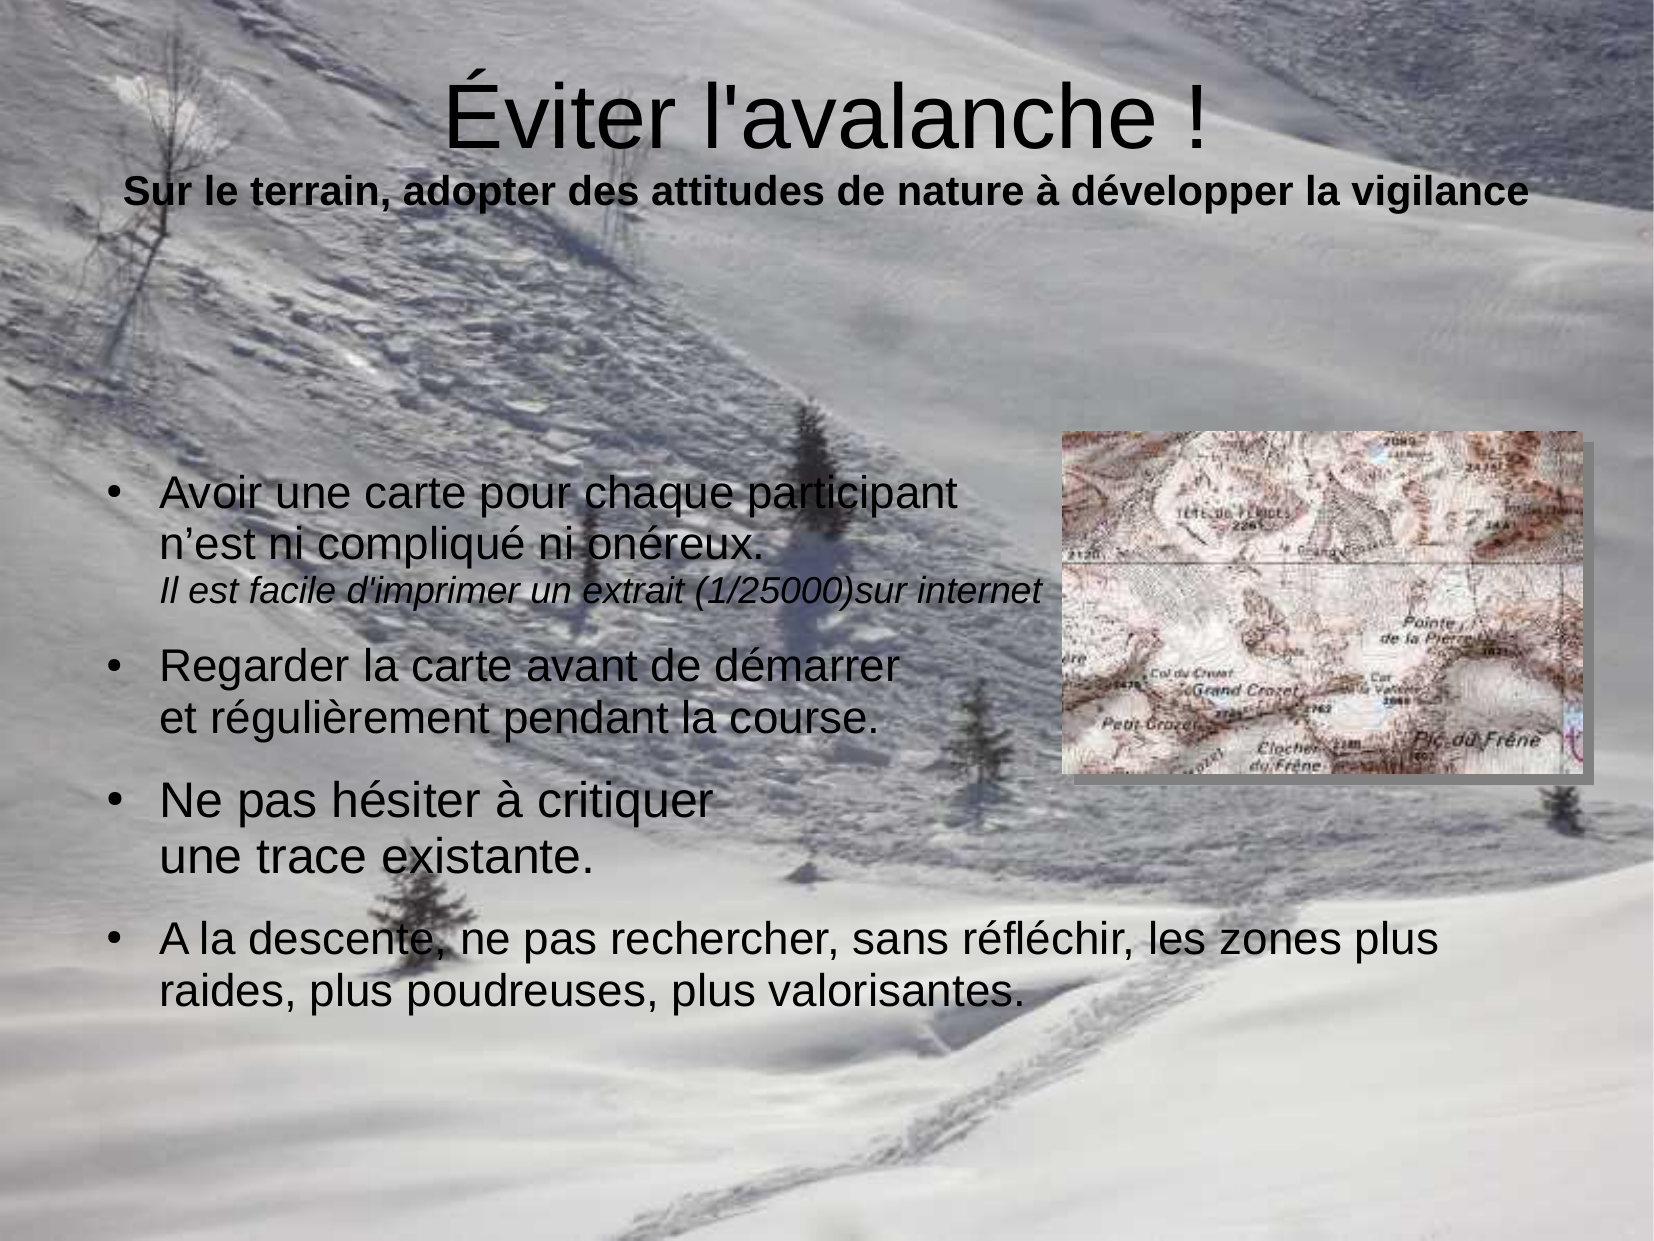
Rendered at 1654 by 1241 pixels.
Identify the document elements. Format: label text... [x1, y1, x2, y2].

title Éviter l'avalanche ! Sur le terrain, adopter des attitudes de nature à développer la vigilance [59, 61, 1595, 219]
list Avoir une carte pour chaque participant n’est ni compliqué ni onéreux. Il est facile d'imprimer un extrait (1/25000)sur internet Regarder la carte avant de démarrer et régulièrement pendant la course. Ne pas hésiter à critiquer une trace existante. A la descente, ne pas rechercher, sans réfléchir, les zones plus raides, plus poudreuses, plus valorisantes. [88, 466, 1571, 1069]
picture [0, 0, 1654, 1241]
